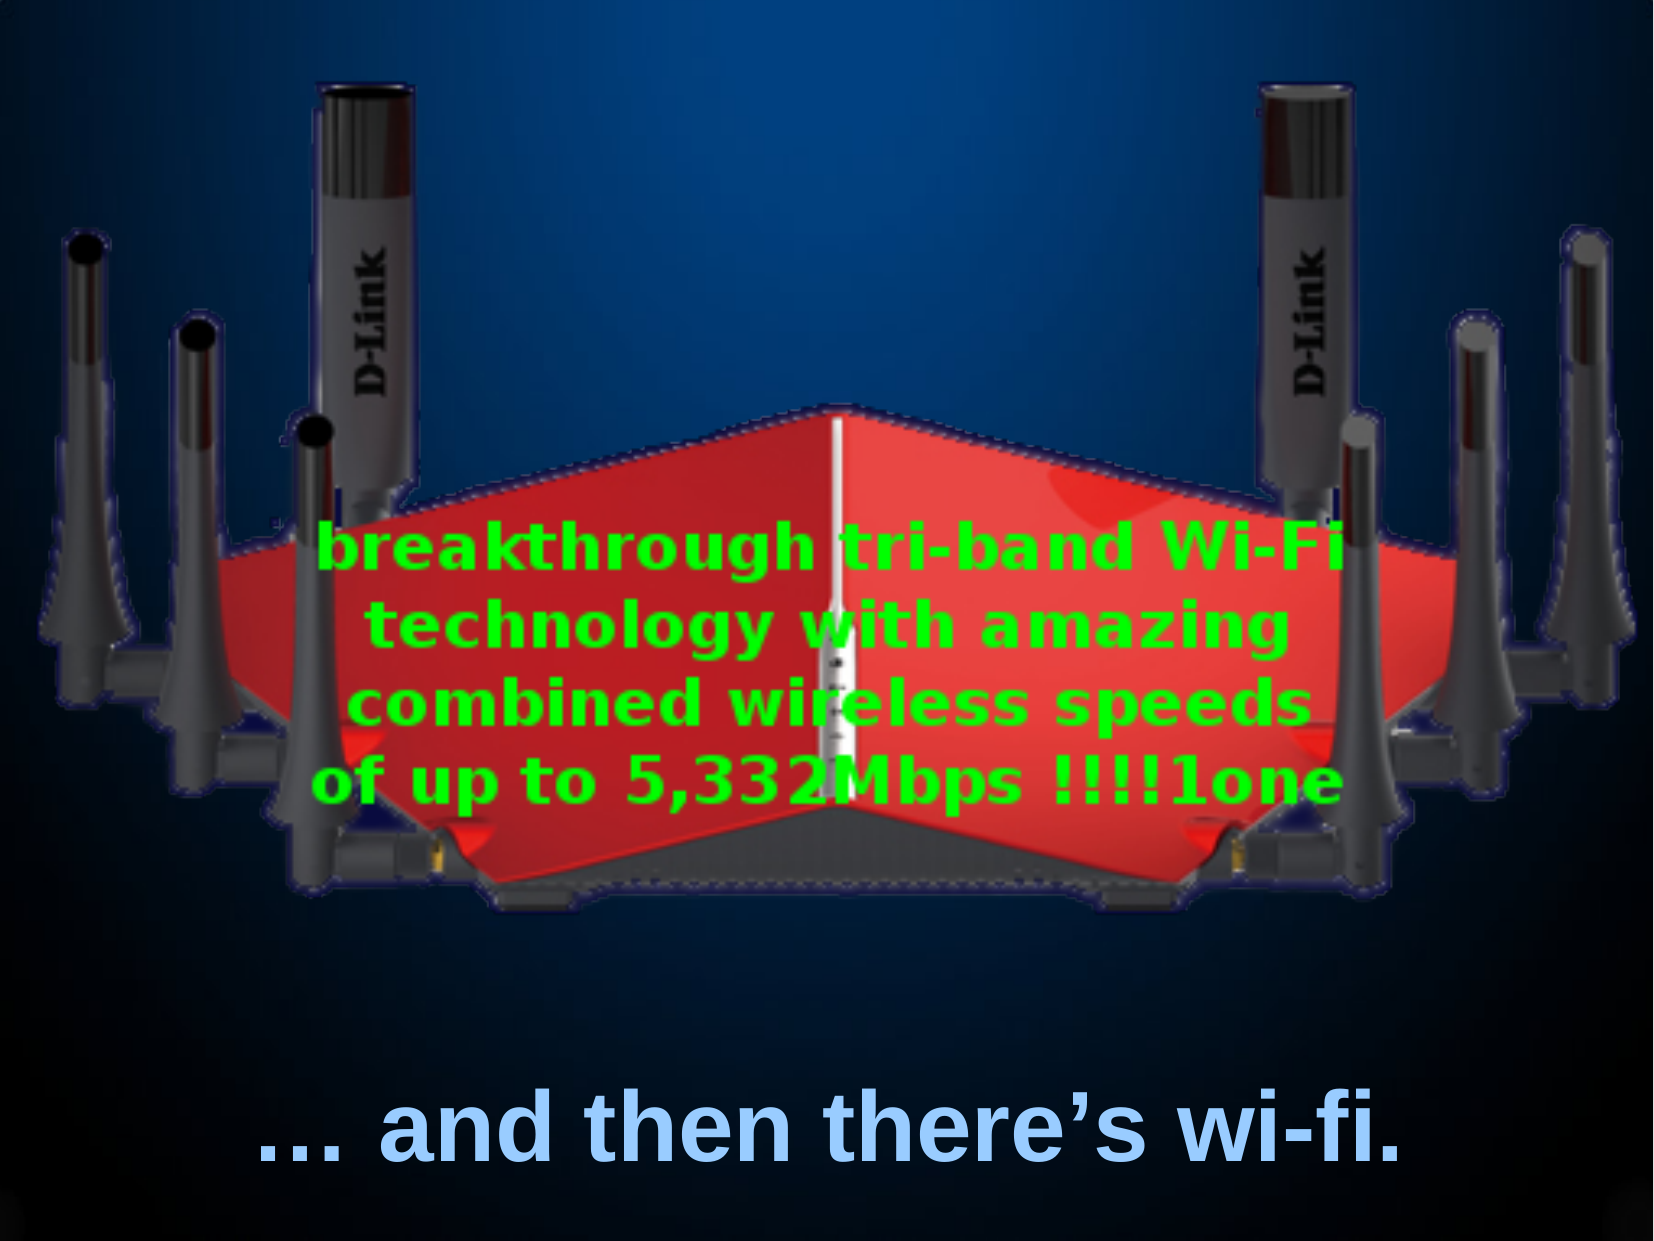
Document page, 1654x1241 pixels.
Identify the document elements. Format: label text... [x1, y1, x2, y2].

title … and then there’s wi-fi. [3, 1066, 1653, 1231]
picture [0, 0, 1654, 1241]
